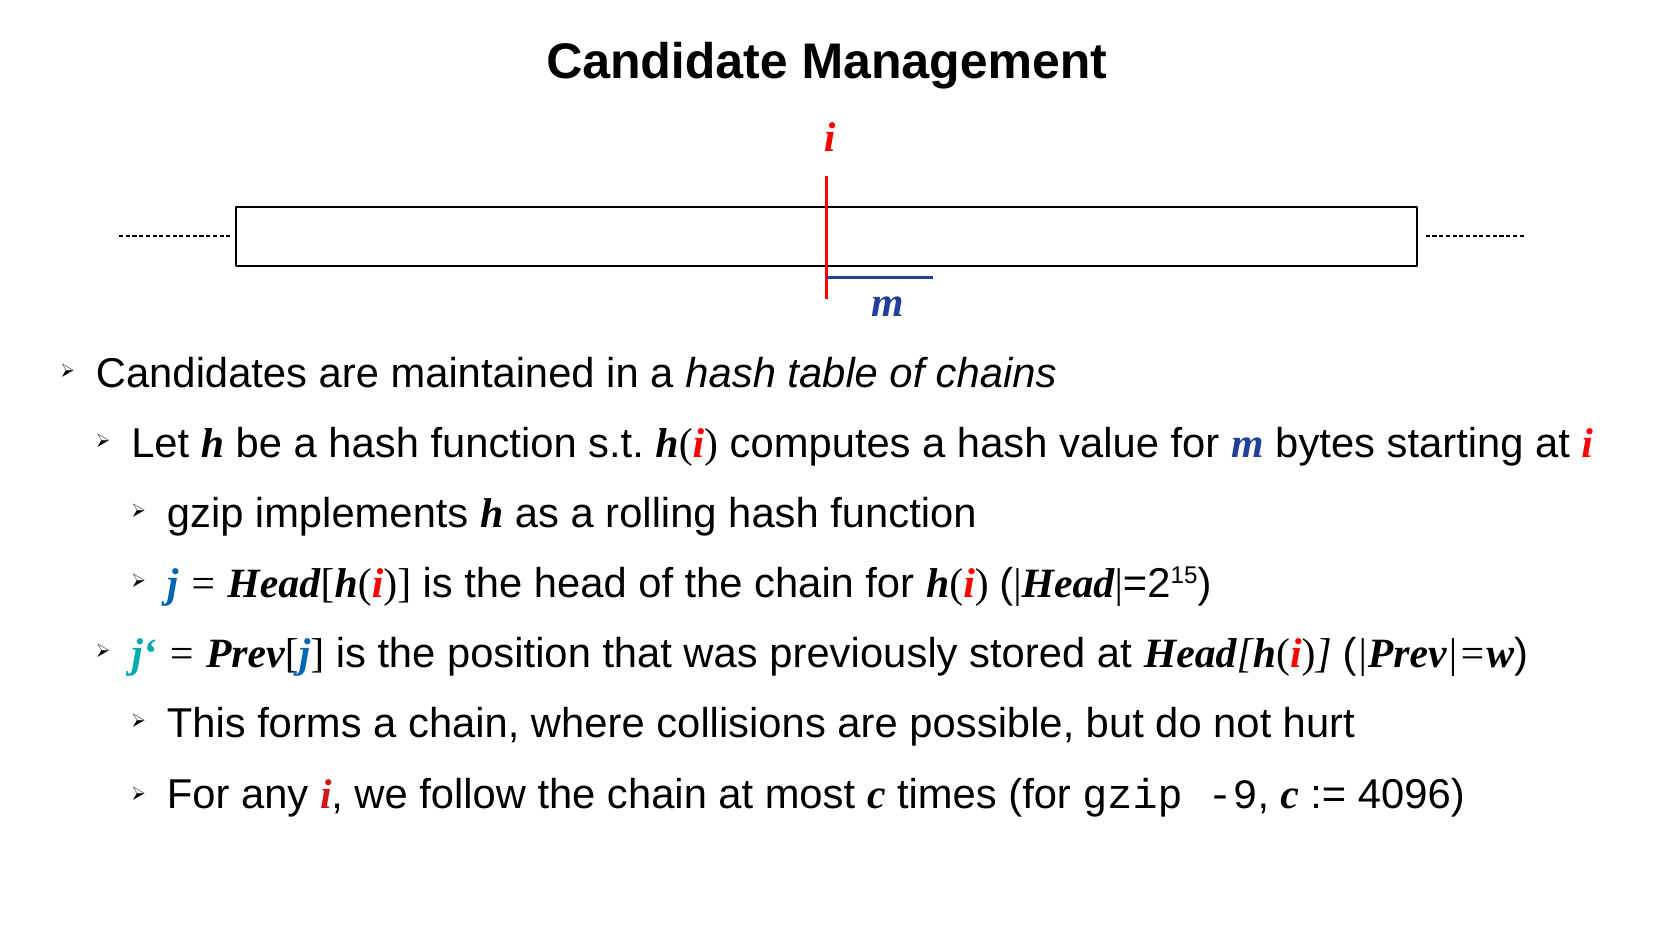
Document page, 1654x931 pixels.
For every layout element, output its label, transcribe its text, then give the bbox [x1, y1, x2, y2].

text_box m [856, 271, 919, 333]
text_box Candidate Management [236, 0, 1418, 125]
text_box i [809, 107, 851, 169]
text_box Candidates are maintained in a hash table of chains Let h be a hash function s.t. h(i) computes a hash value for m bytes starting at i gzip implements h as a rolling hash function j = Head[h(i)] is the head of the chain for h(i) (|Head|=215) j‘ = Prev[j] is the position that was previously stored at Head[h(i)] (|Prev|=w) This forms a chain, where collisions are possible, but do not hurt For any i, we follow the chain at most c times (for gzip -9, c := 4096) [45, 319, 1608, 899]
